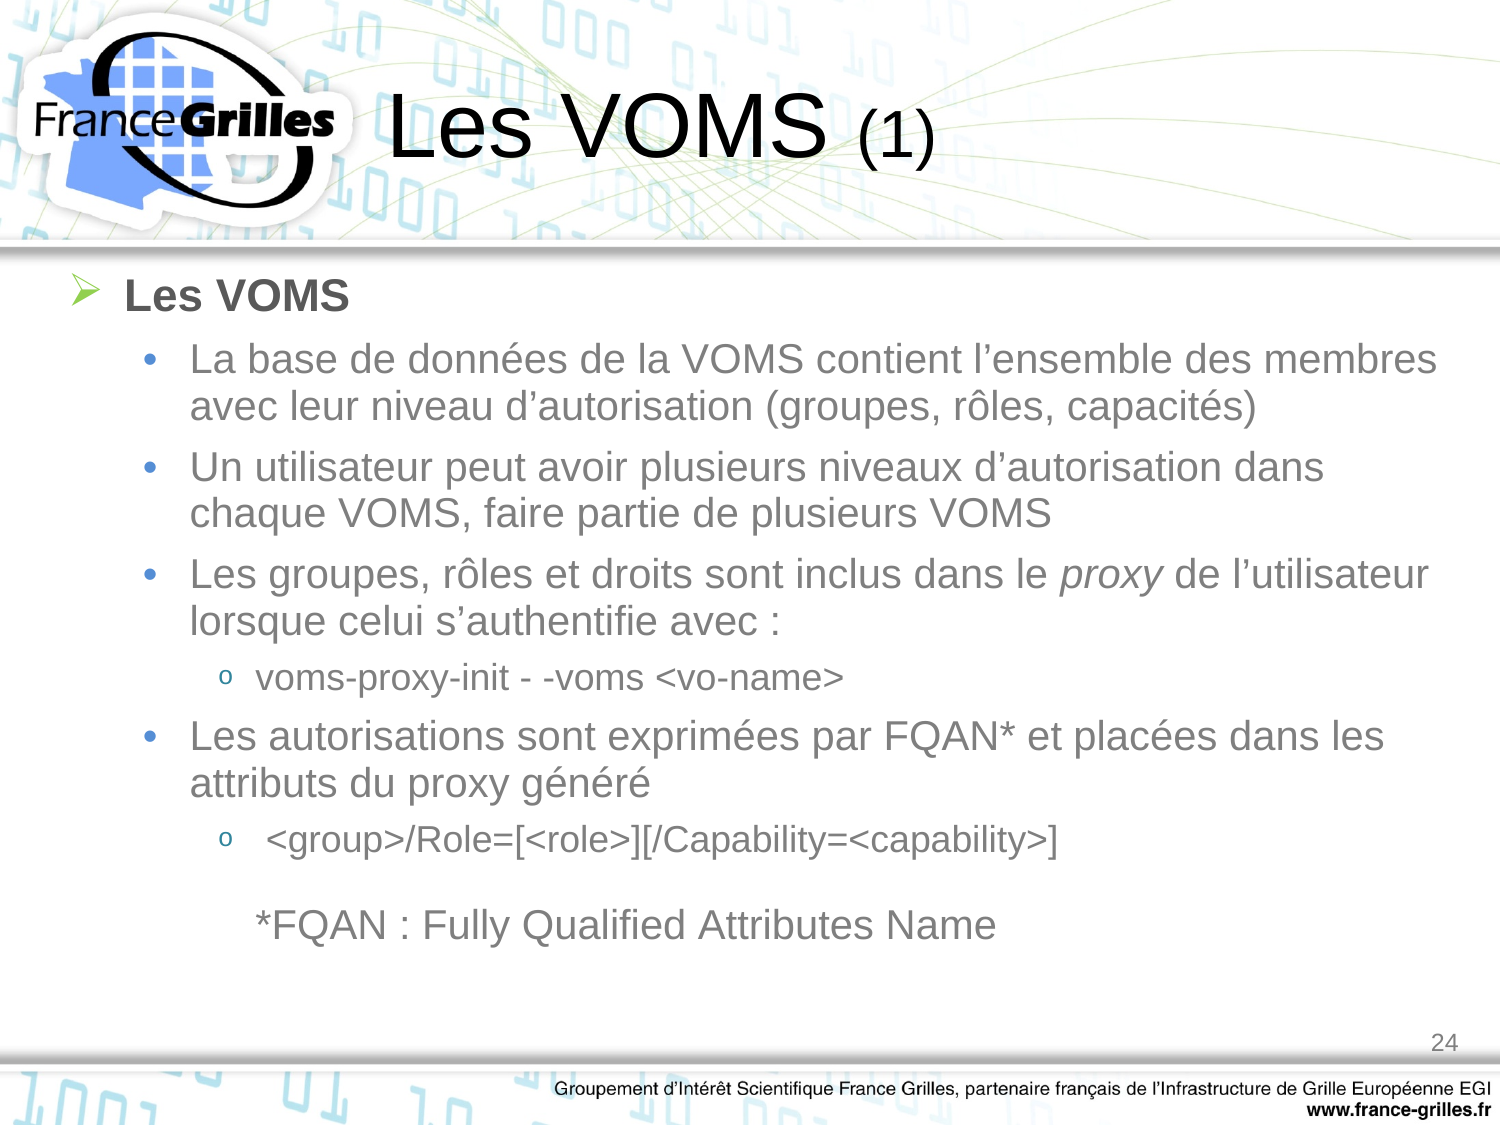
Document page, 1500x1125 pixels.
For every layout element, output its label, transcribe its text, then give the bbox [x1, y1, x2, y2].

picture [0, 0, 1500, 1125]
title Les VOMS (1) [372, 7, 1459, 244]
list Les VOMS La base de données de la VOMS contient l’ensemble des membres avec leur niveau d’autorisation (groupes, rôles, capacités) Un utilisateur peut avoir plusieurs niveaux d’autorisation dans chaque VOMS, faire partie de plusieurs VOMS Les groupes, rôles et droits sont inclus dans le proxy de l’utilisateur lorsque celui s’authentifie avec : voms-proxy-init - -voms <vo-name> Les autorisations sont exprimées par FQAN* et placées dans les attributs du proxy généré <group>/Role=[<role>][/Capability=<capability>] *FQAN : Fully Qualified Attributes Name [53, 262, 1459, 1029]
